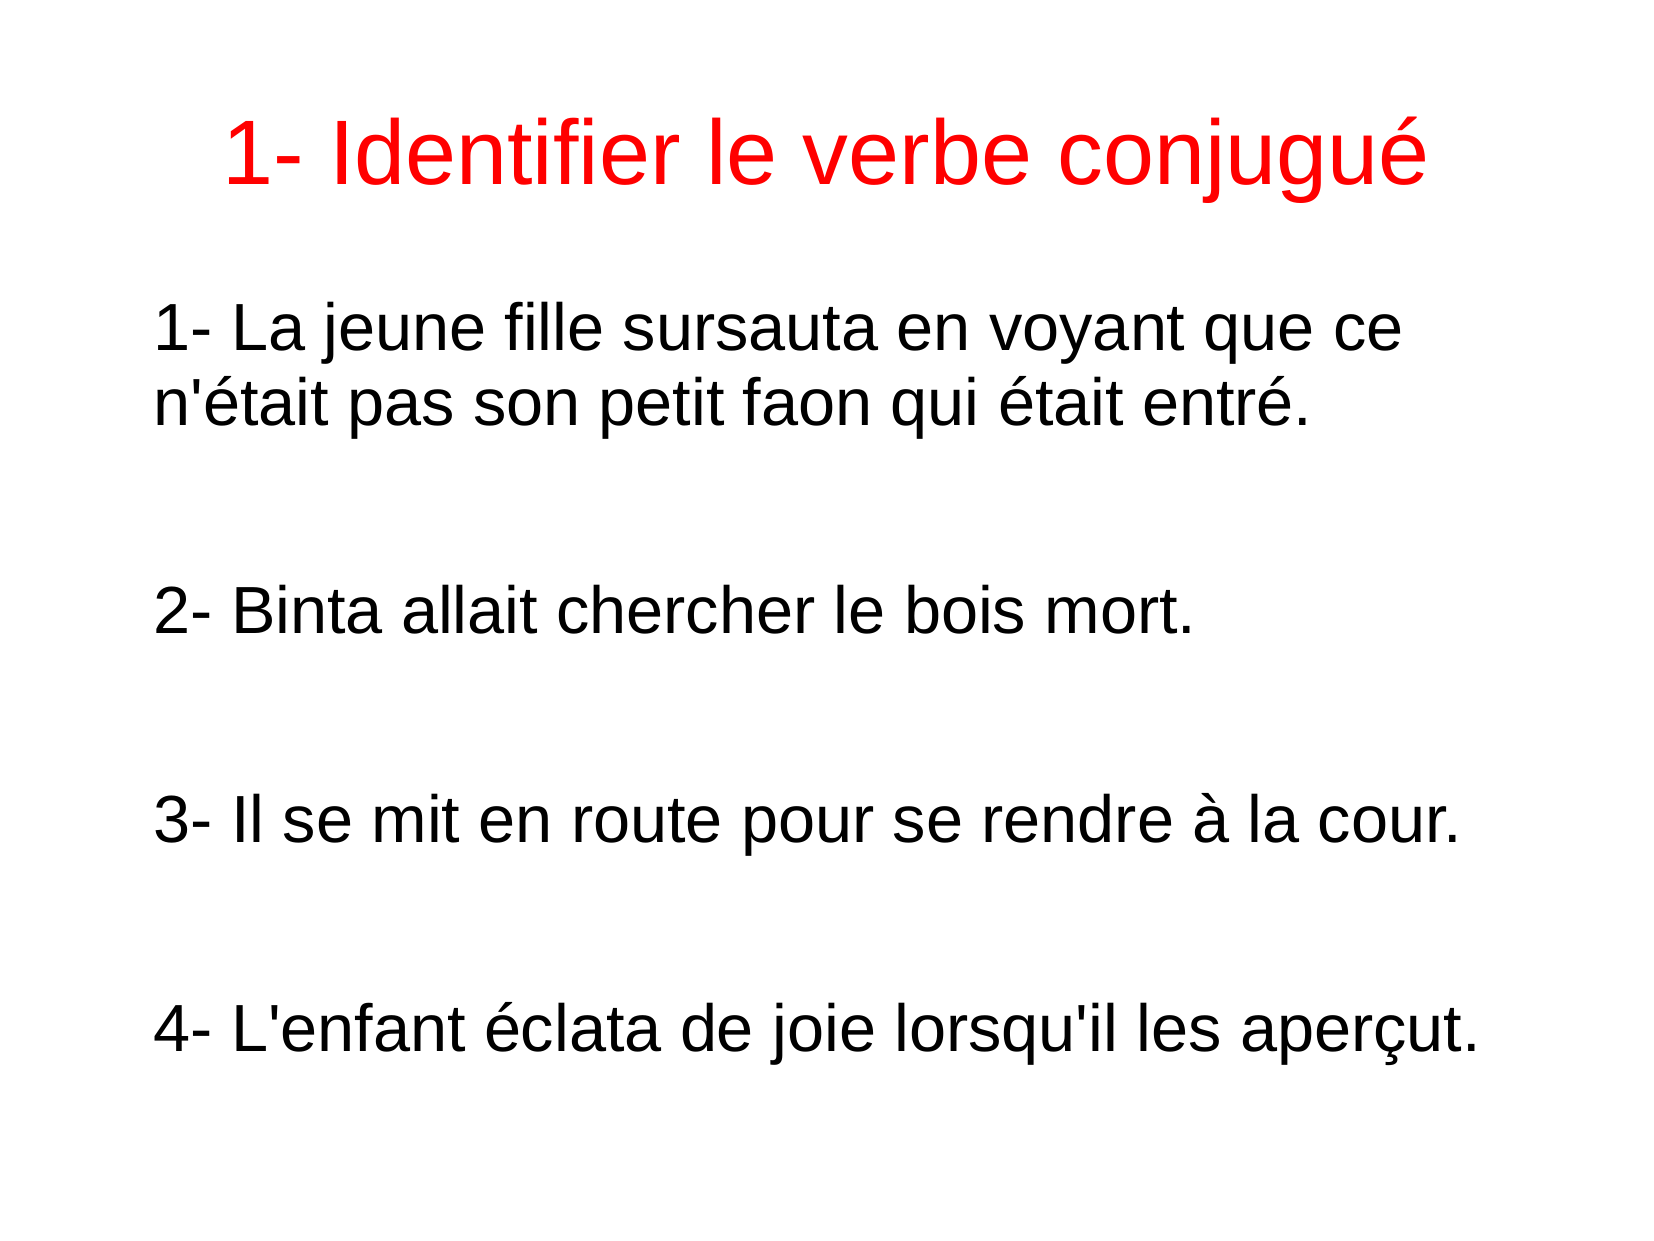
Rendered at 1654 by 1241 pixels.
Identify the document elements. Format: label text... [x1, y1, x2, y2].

title 1- Identifier le verbe conjugué [82, 49, 1571, 257]
list 1- La jeune fille sursauta en voyant que ce n'était pas son petit faon qui était entré. 2- Binta allait chercher le bois mort. 3- Il se mit en route pour se rendre à la cour. 4- L'enfant éclata de joie lorsqu'il les aperçut. [82, 290, 1571, 1182]
